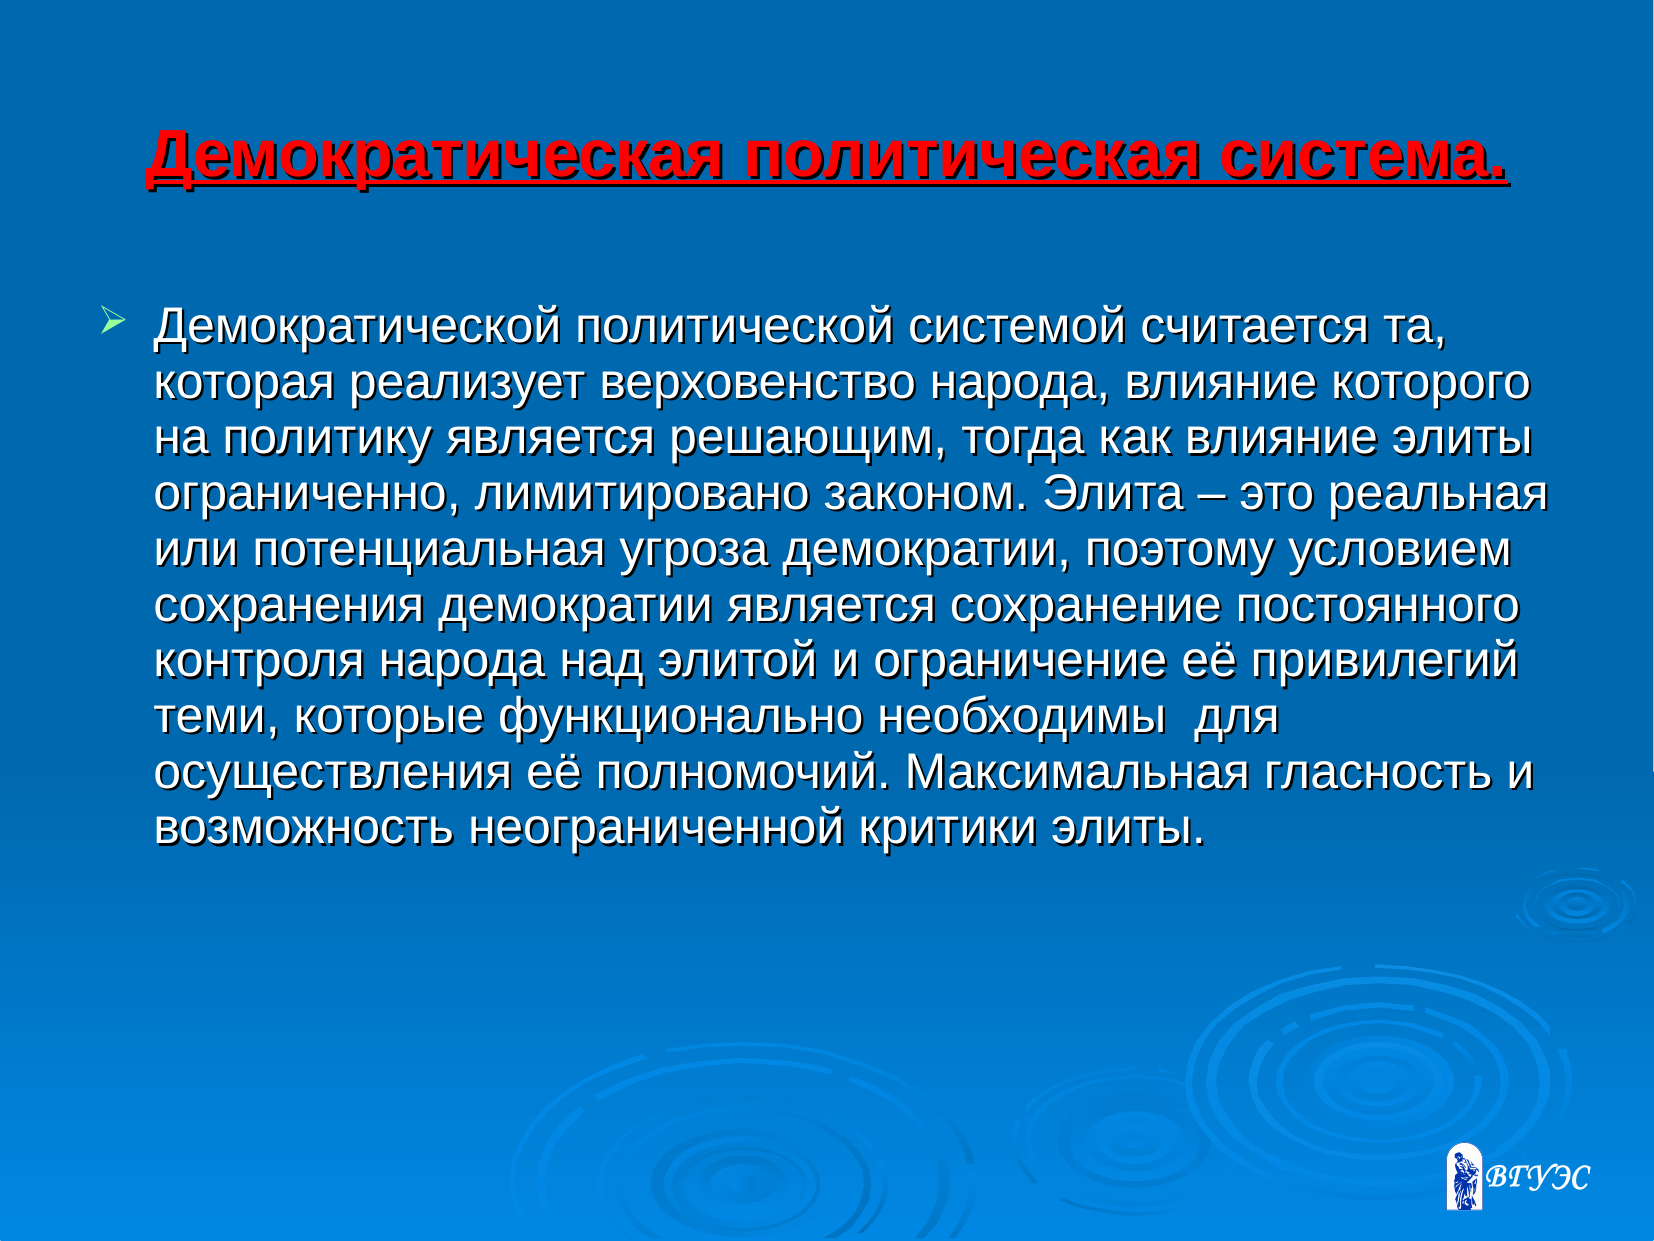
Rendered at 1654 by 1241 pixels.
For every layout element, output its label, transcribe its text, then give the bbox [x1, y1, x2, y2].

picture [1446, 1142, 1592, 1211]
title Демократическая политическая система. [82, 50, 1571, 257]
list Демократической политической системой считается та, которая реализует верховенство народа, влияние которого на политику является решающим, тогда как влияние элиты ограниченно, лимитировано законом. Элита – это реальная или потенциальная угроза демократии, поэтому условием сохранения демократии является сохранение постоянного контроля народа над элитой и ограничение её привилегий теми, которые функционально необходимы для осуществления её полномочий. Максимальная гласность и возможность неограниченной критики элиты. [82, 289, 1571, 1108]
